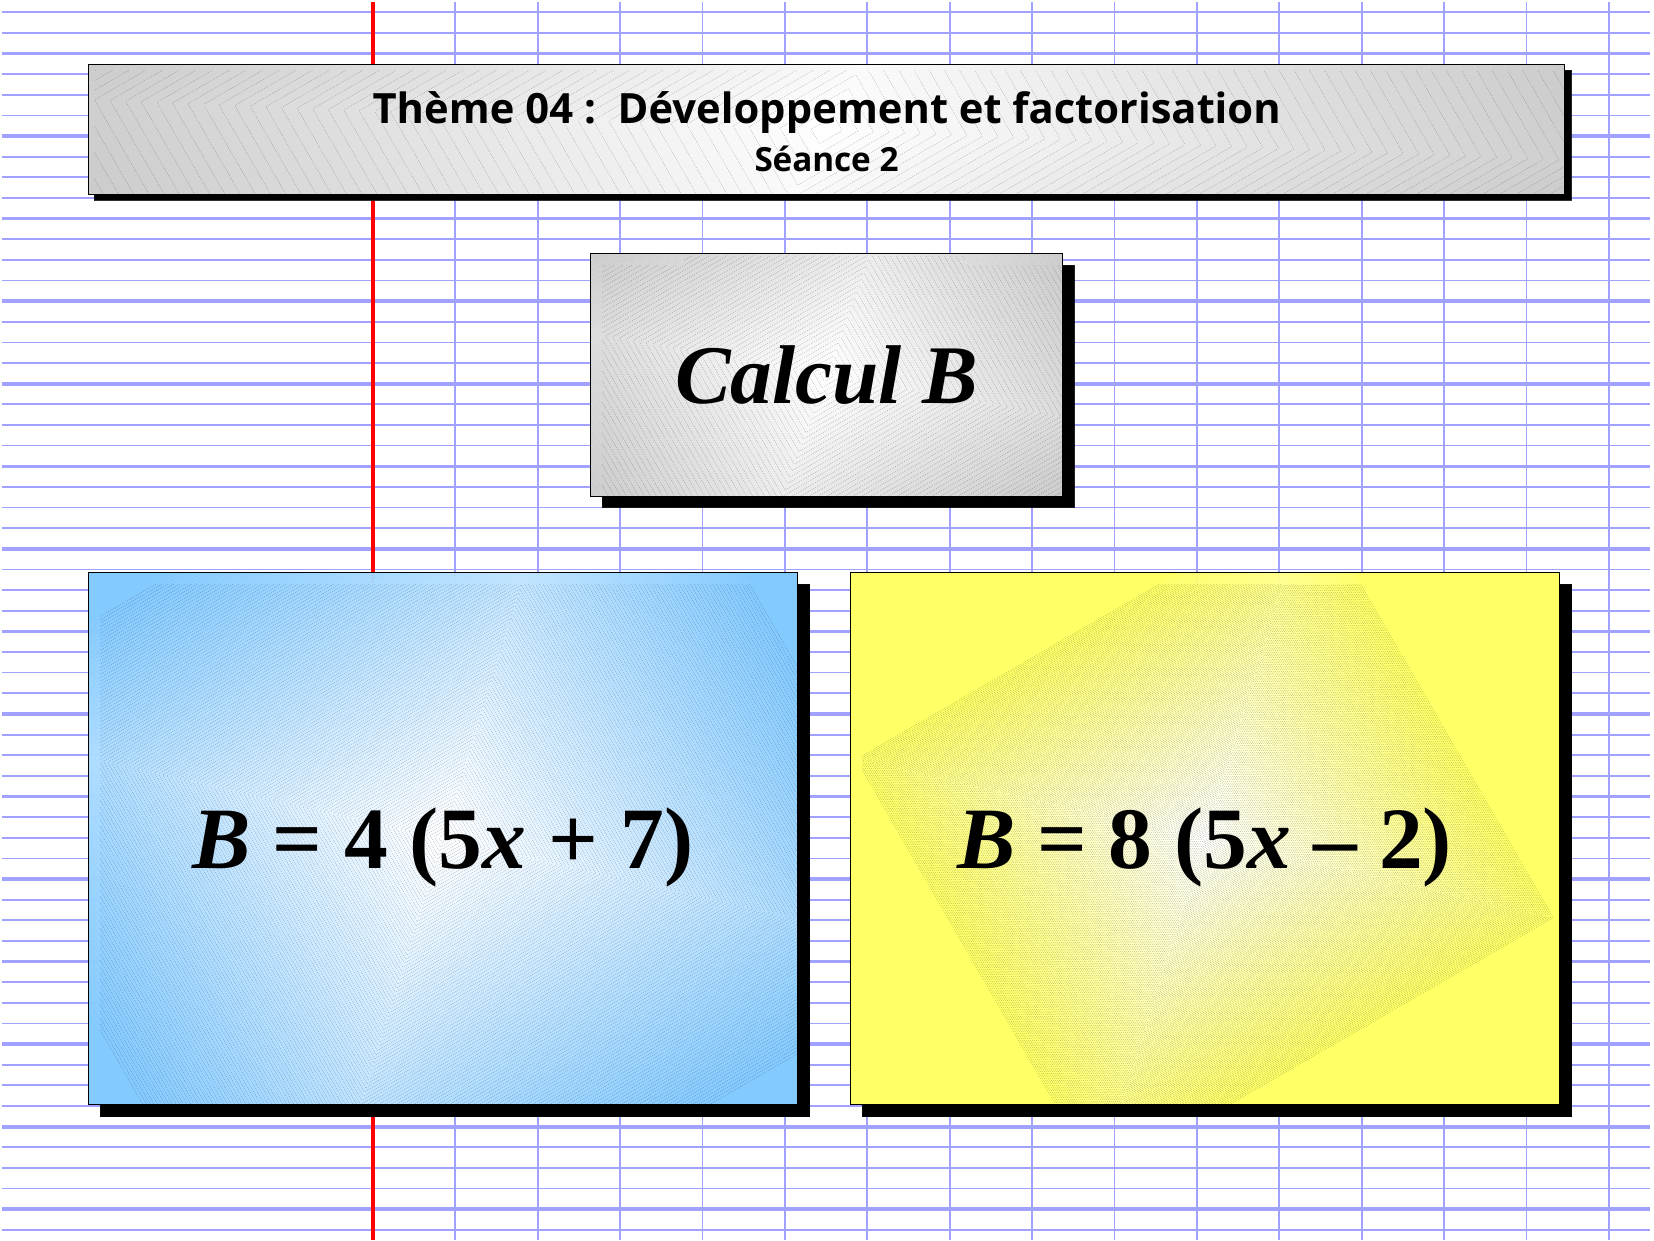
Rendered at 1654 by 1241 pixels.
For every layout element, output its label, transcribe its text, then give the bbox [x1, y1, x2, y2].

picture [0, 0, 1654, 1241]
text_box B = 8 (5x – 2) [850, 572, 1560, 1105]
text_box Thème 04 : Développement et factorisation Séance 2 [88, 64, 1565, 195]
text_box B = 4 (5x + 7) [88, 572, 798, 1105]
text_box Calcul B [590, 253, 1063, 497]
